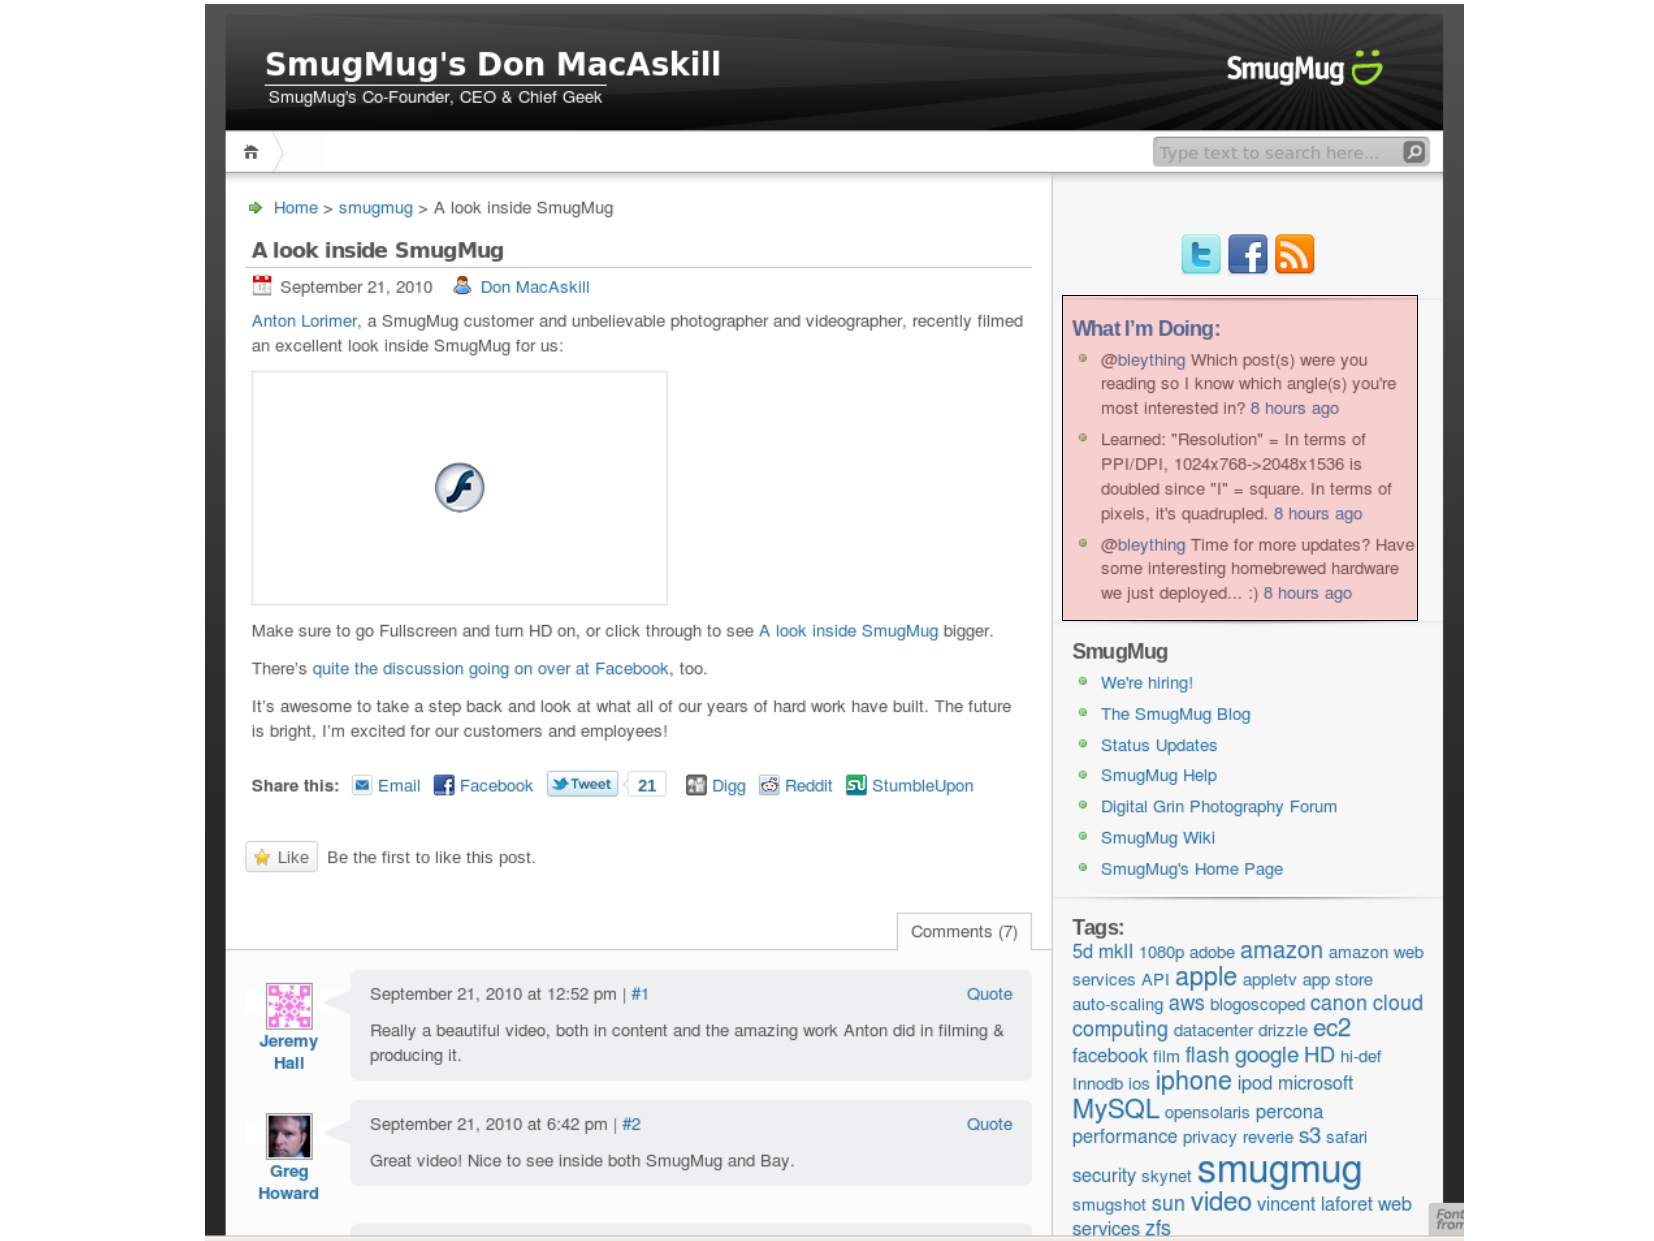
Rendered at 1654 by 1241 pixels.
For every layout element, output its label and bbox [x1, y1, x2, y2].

picture [205, 4, 1464, 1241]
text_box [1062, 295, 1418, 621]
